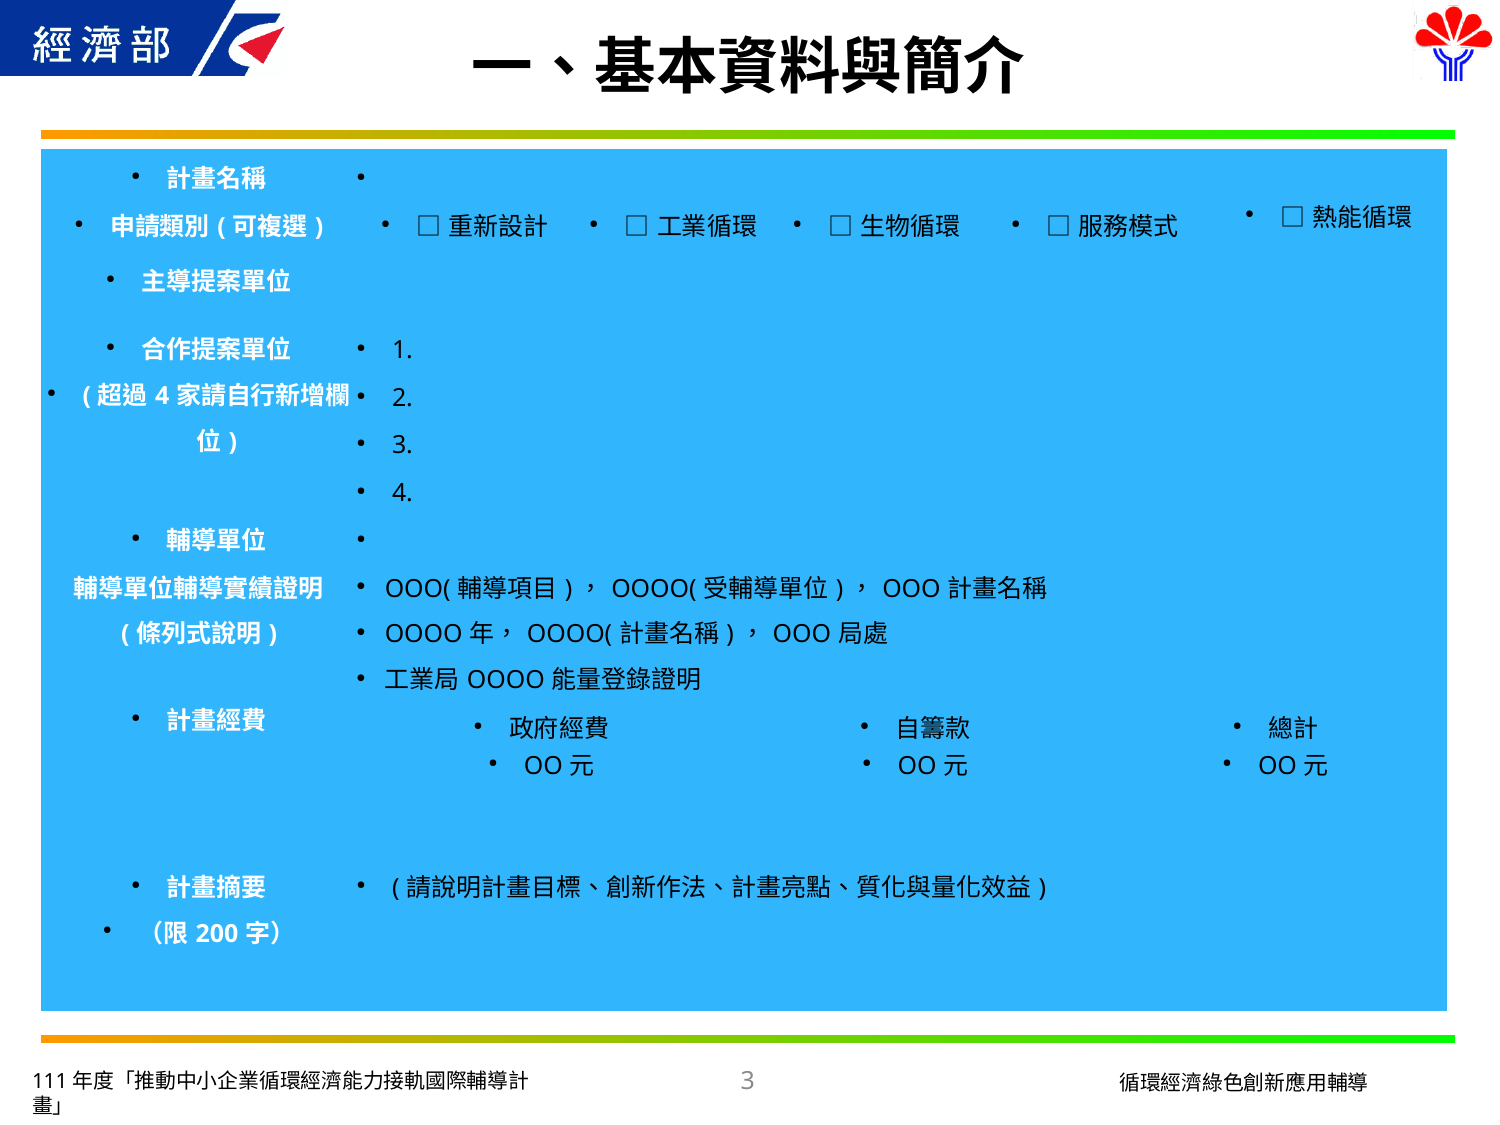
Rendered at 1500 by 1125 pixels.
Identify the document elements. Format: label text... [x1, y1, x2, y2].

table_cell 1. [357, 320, 1447, 368]
table_cell 總計 [1104, 699, 1447, 745]
table_header 計畫名稱 [41, 149, 357, 197]
table_cell OO元 [726, 745, 1104, 858]
table_cell 4. [357, 463, 1447, 511]
table_header [357, 149, 1447, 197]
table_cell OOO(輔導項目)，OOOO(受輔導單位)，OOO計畫名稱 OOOO年，OOOO(計畫名稱)，OOO局處 工業局OOOO能量登錄證明 [357, 559, 1447, 699]
table_cell 計畫經費 [41, 699, 357, 858]
table_cell 計畫摘要 （限200字） [41, 858, 357, 1011]
table_cell [357, 252, 1447, 320]
title 一、基本資料與簡介 [0, 19, 1497, 109]
table_cell 輔導單位 [41, 511, 357, 559]
table_cell [357, 511, 1447, 559]
table_cell 3. [357, 415, 1447, 463]
table_cell □熱能循環 [1211, 197, 1447, 252]
table_cell (請說明計畫目標、創新作法、計畫亮點、質化與量化效益) [357, 858, 1447, 1011]
table_cell 自籌款 [726, 699, 1104, 745]
table_cell □生物循環 [774, 197, 980, 252]
table_cell □服務模式 [980, 197, 1211, 252]
table_cell 申請類別(可複選) [41, 197, 357, 252]
table_cell 輔導單位輔導實績證明 (條列式說明) [41, 559, 357, 699]
table_cell 合作提案單位 (超過4家請自行新增欄位) [41, 320, 357, 511]
table_cell 政府經費 [357, 699, 726, 745]
table_cell OO元 [357, 745, 726, 858]
table_cell □工業循環 [573, 197, 774, 252]
table_cell □重新設計 [357, 197, 573, 252]
table_cell 2. [357, 368, 1447, 415]
table_cell OO元 [1104, 745, 1447, 858]
text_box 3 [572, 1051, 923, 1112]
